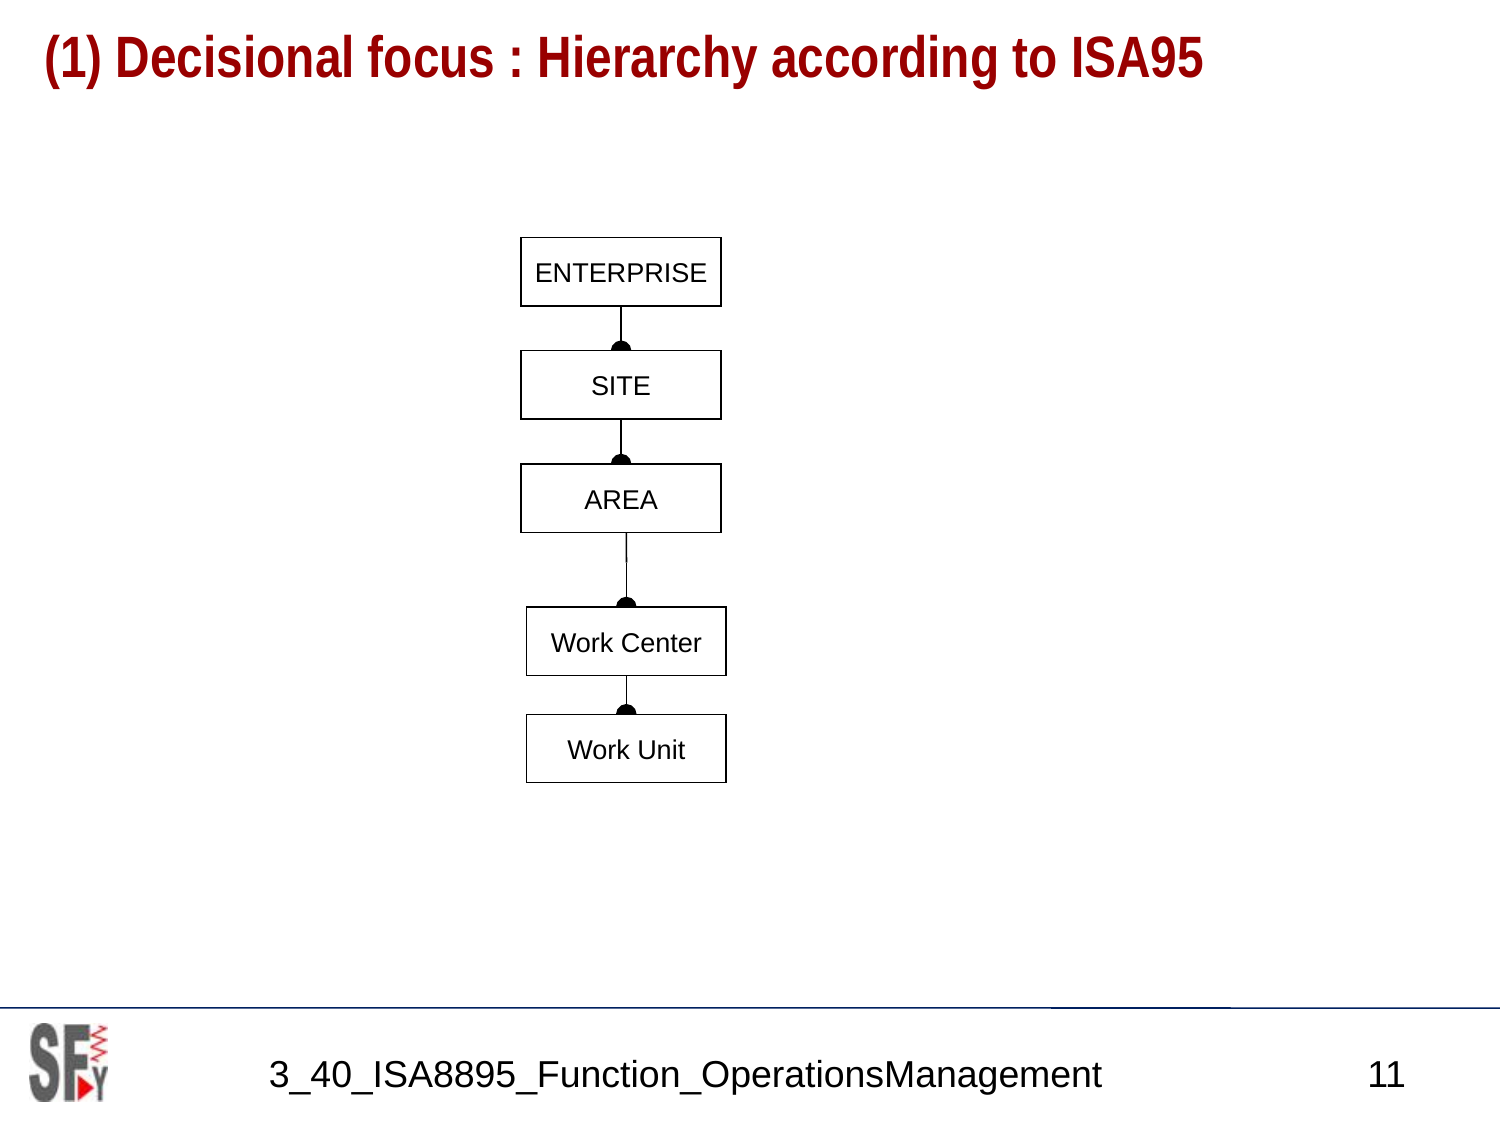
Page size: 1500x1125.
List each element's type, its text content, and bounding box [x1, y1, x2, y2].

text_box Work Unit [526, 714, 727, 783]
title (1) Decisional focus : Hierarchy according to ISA95 [29, 12, 1471, 138]
picture [29, 1023, 108, 1102]
footer 3_40_ISA8895_Function_OperationsManagement [253, 1034, 1336, 1103]
text_box Work Center [526, 606, 727, 676]
text_box AREA [520, 463, 722, 533]
slide_number <numéro> [1352, 1034, 1490, 1103]
text_box SITE [520, 350, 722, 420]
text_box ENTERPRISE [520, 237, 722, 307]
